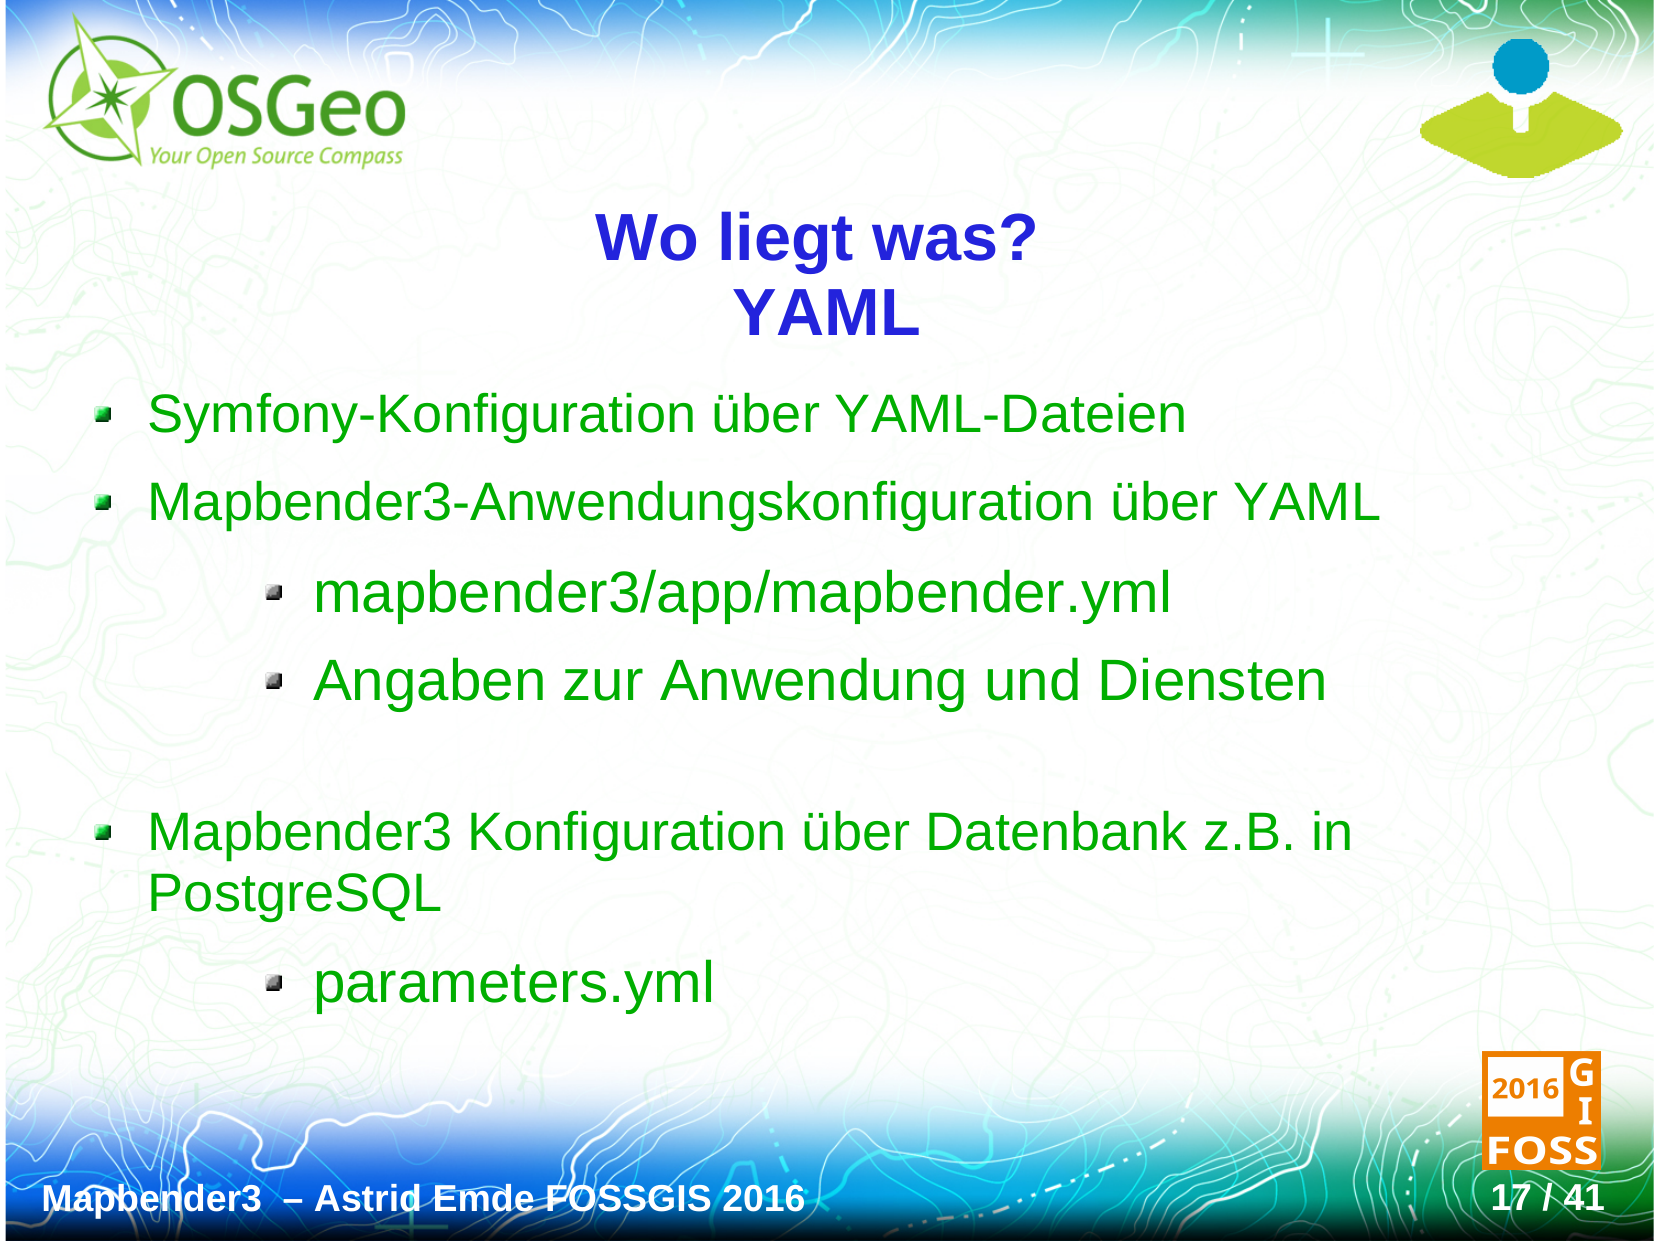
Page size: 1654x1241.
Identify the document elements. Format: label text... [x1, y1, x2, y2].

picture [5, 0, 1654, 1241]
list Symfony-Konfiguration über YAML-Dateien Mapbender3-Anwendungskonfiguration über YAML mapbender3/app/mapbender.yml Angaben zur Anwendung und Diensten Mapbender3 Konfiguration über Datenbank z.B. in PostgreSQL parameters.yml [76, 383, 1565, 1203]
title Wo liegt was? YAML [82, 188, 1571, 361]
